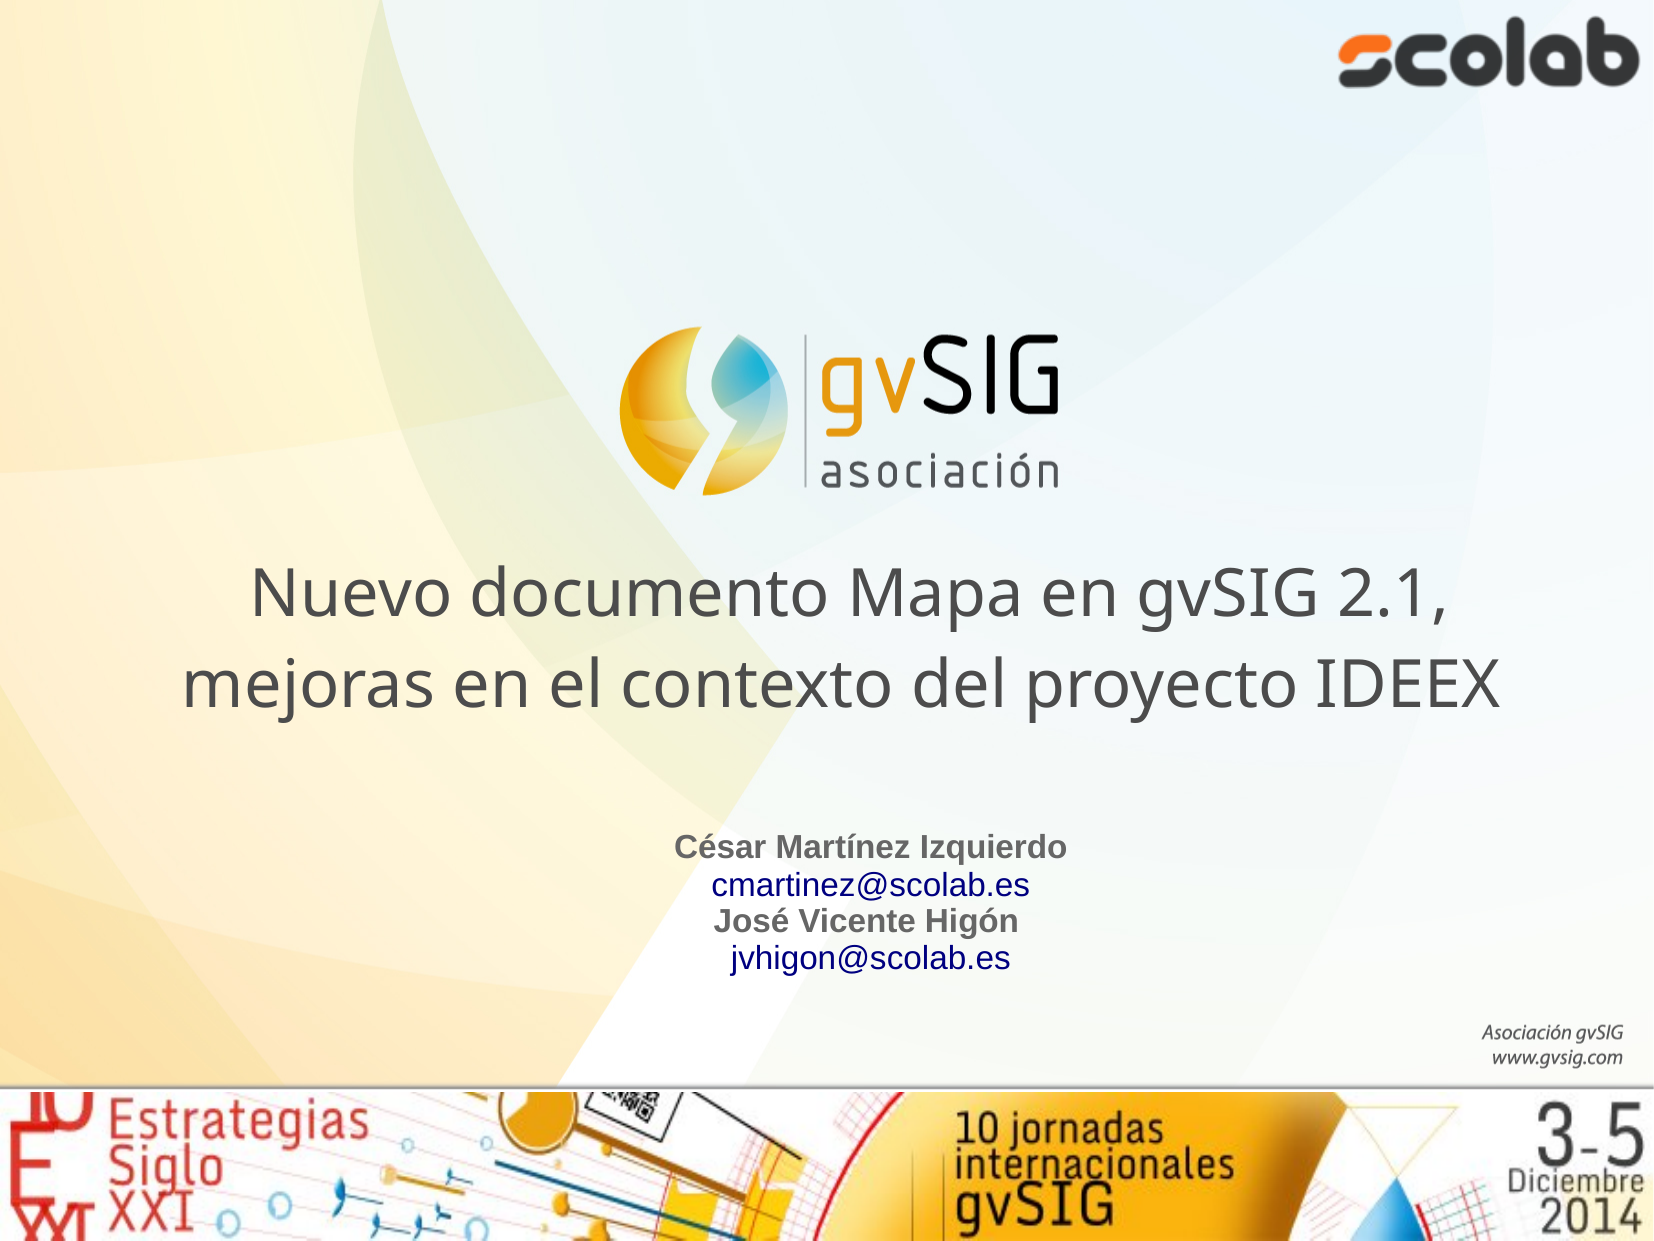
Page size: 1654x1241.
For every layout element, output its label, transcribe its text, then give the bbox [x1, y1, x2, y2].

text_box César Martínez Izquierdo cmartinez@scolab.es José Vicente Higón jvhigon@scolab.es [413, 821, 1329, 1062]
picture [0, 0, 1654, 1241]
title Nuevo documento Mapa en gvSIG 2.1, mejoras en el contexto del proyecto IDEEX [135, 558, 1565, 714]
